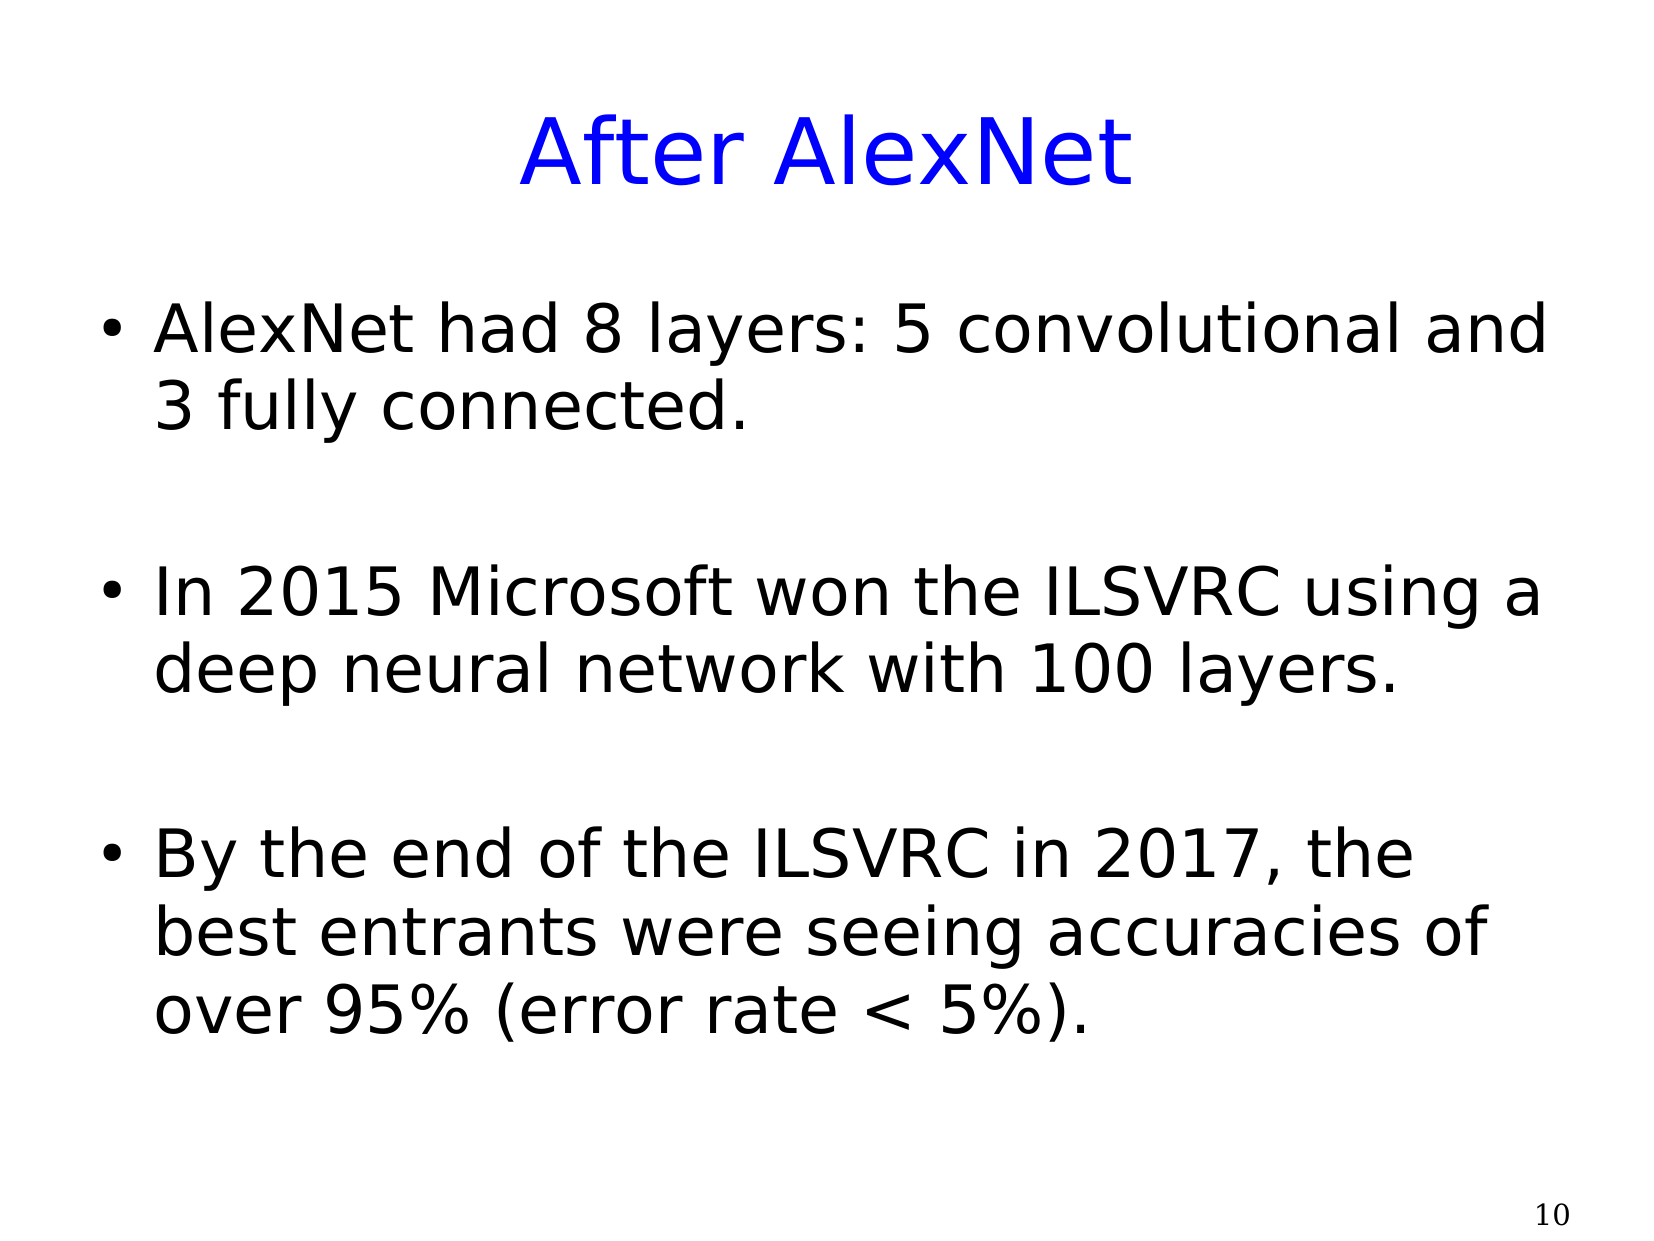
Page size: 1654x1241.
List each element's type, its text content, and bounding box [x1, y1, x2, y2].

title After AlexNet [82, 49, 1571, 257]
list AlexNet had 8 layers: 5 convolutional and 3 fully connected. In 2015 Microsoft won the ILSVRC using a deep neural network with 100 layers. By the end of the ILSVRC in 2017, the best entrants were seeing accuracies of over 95% (error rate < 5%). [82, 290, 1571, 1109]
